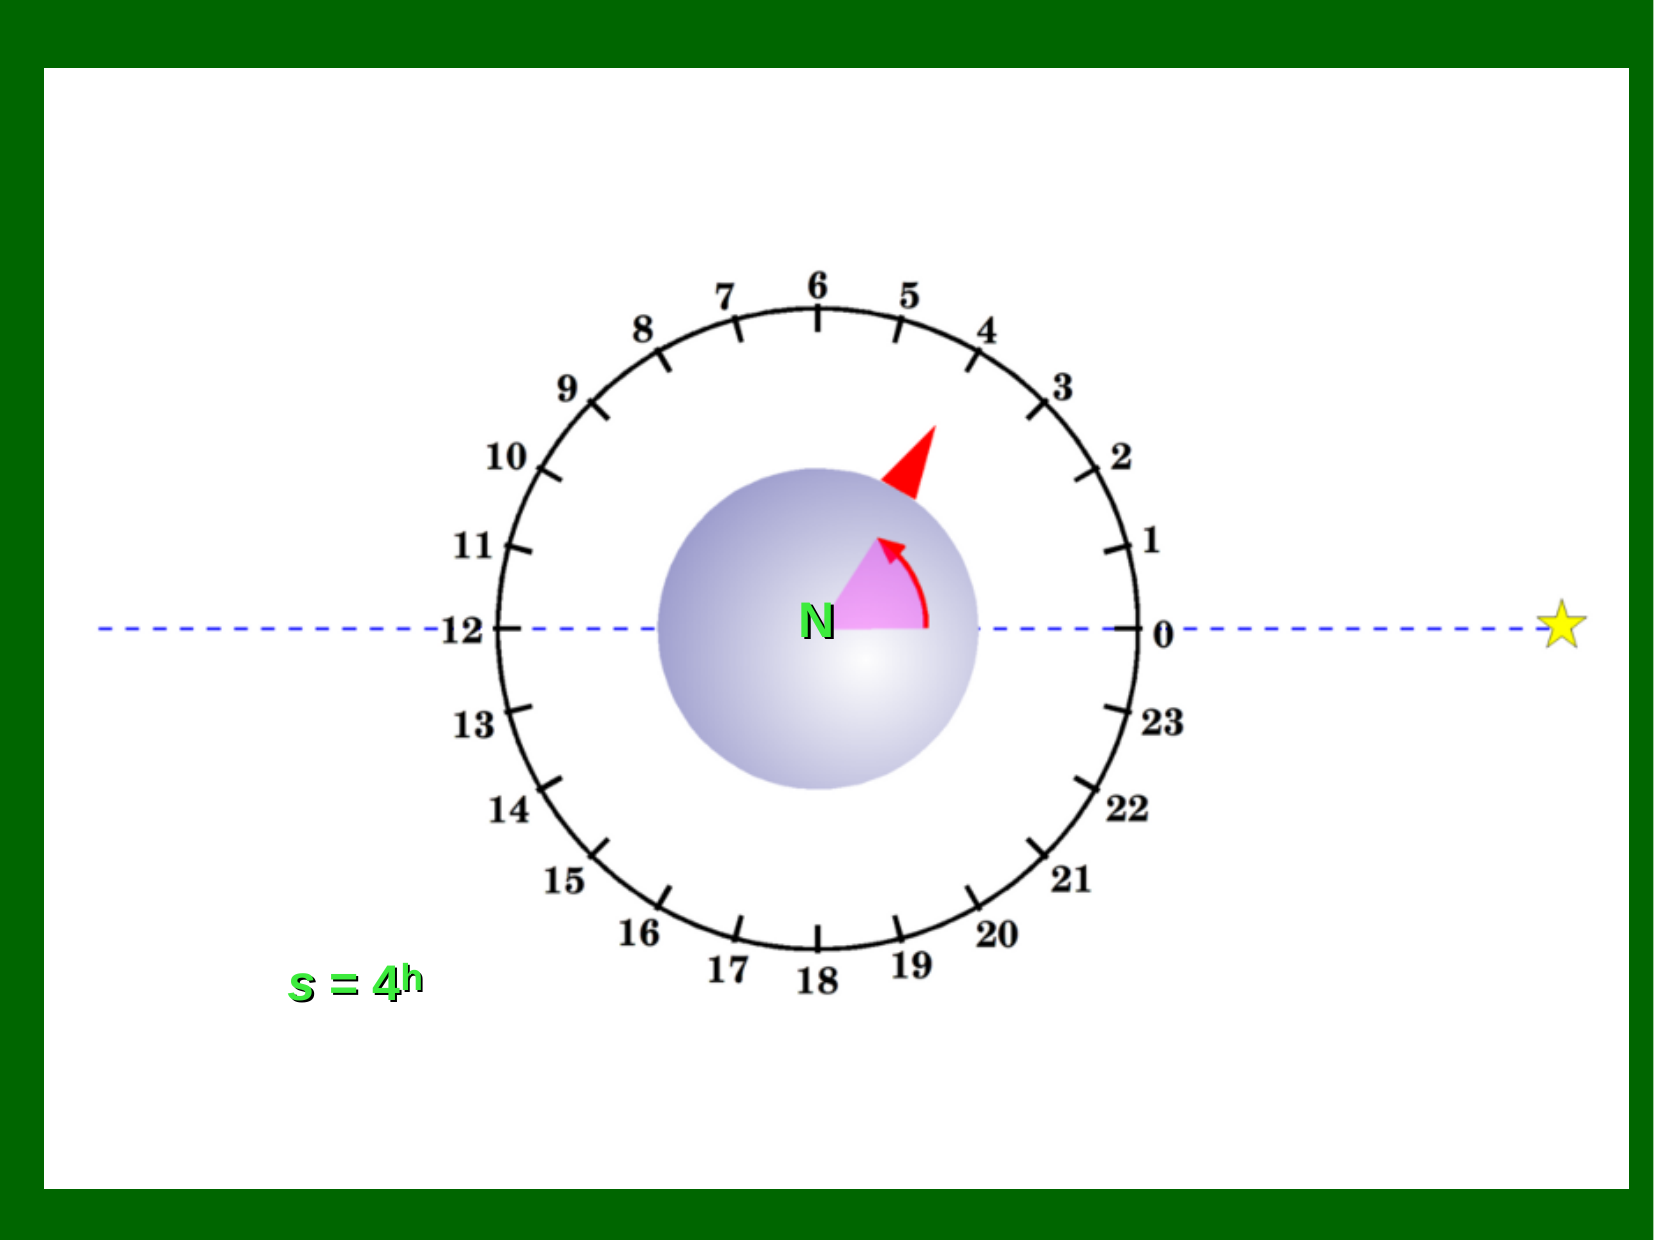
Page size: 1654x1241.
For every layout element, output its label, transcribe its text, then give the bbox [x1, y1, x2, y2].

text_box N [783, 585, 850, 656]
text_box s = 4h [272, 948, 439, 1020]
picture [44, 68, 1629, 1189]
